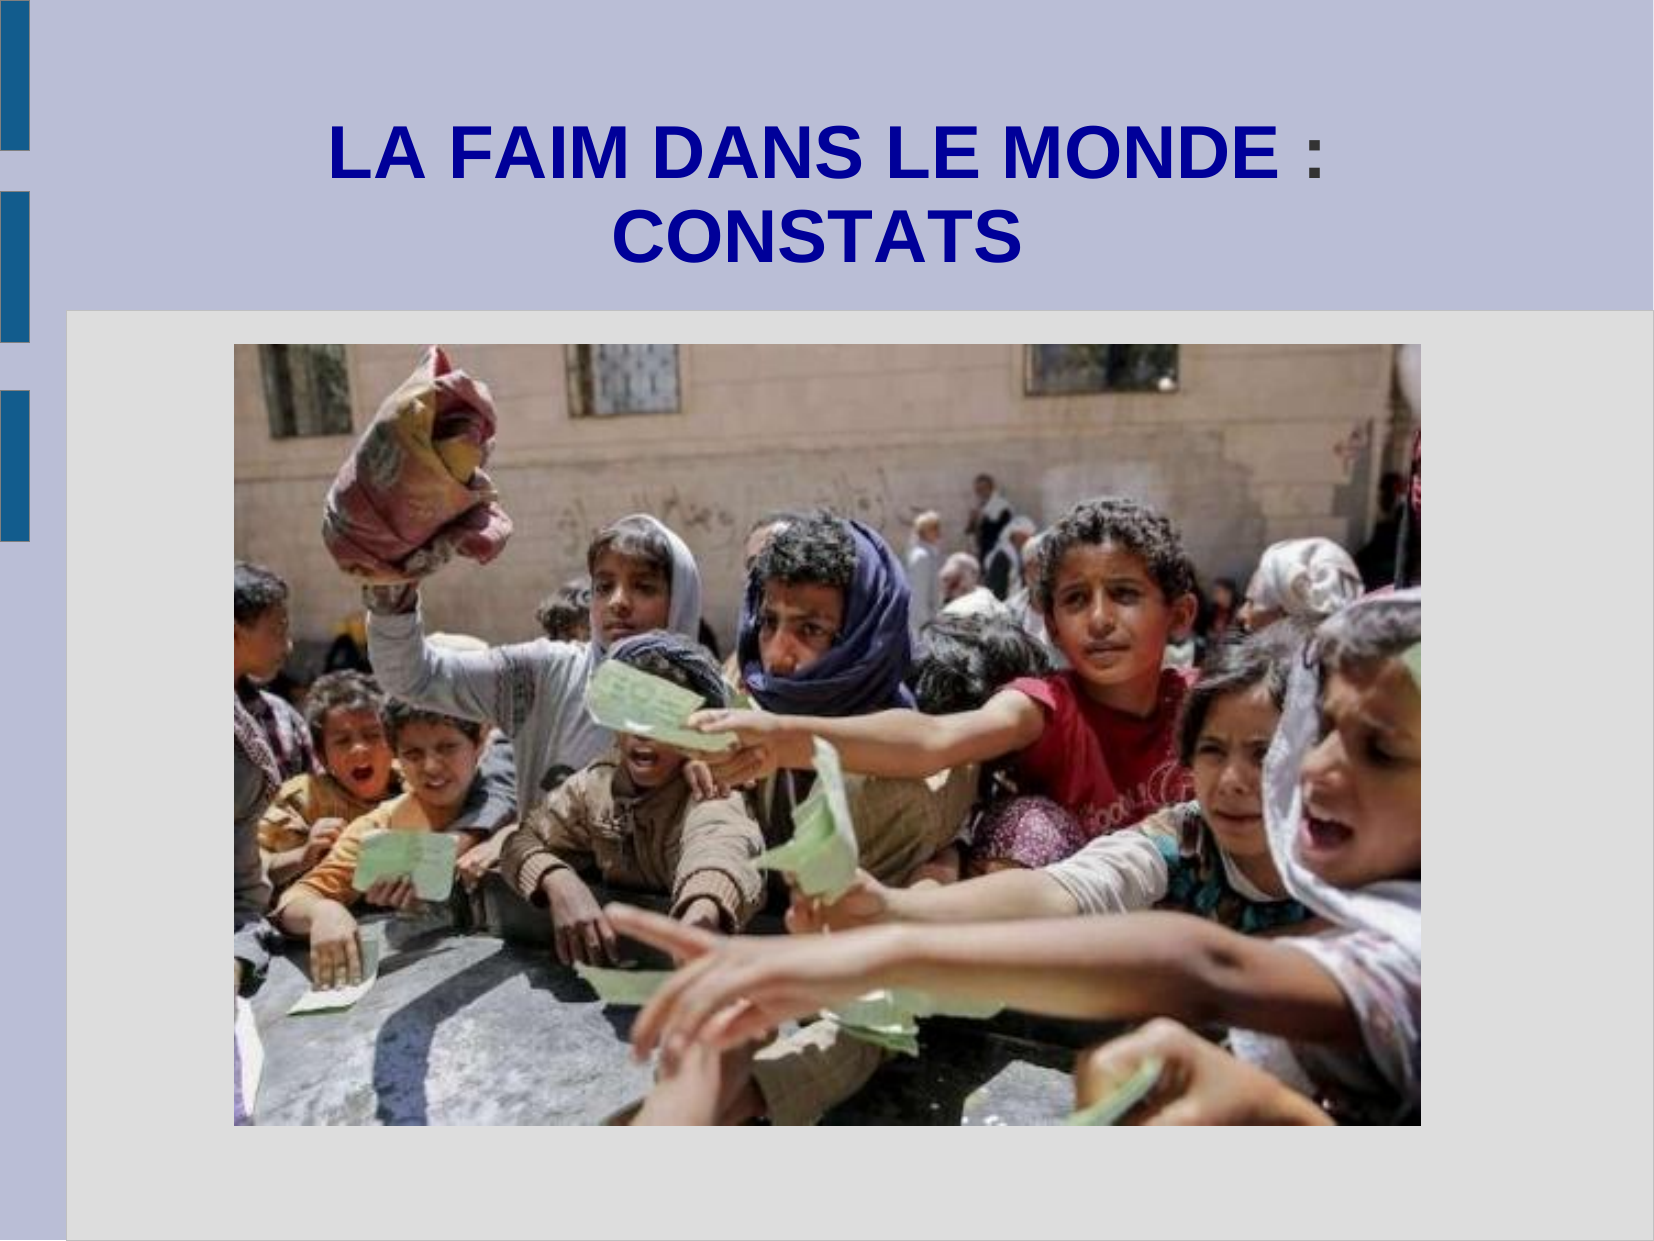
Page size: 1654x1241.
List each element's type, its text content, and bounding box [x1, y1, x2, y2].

title LA FAIM DANS LE MONDE : CONSTATS [121, 91, 1534, 299]
picture [234, 344, 1421, 1126]
